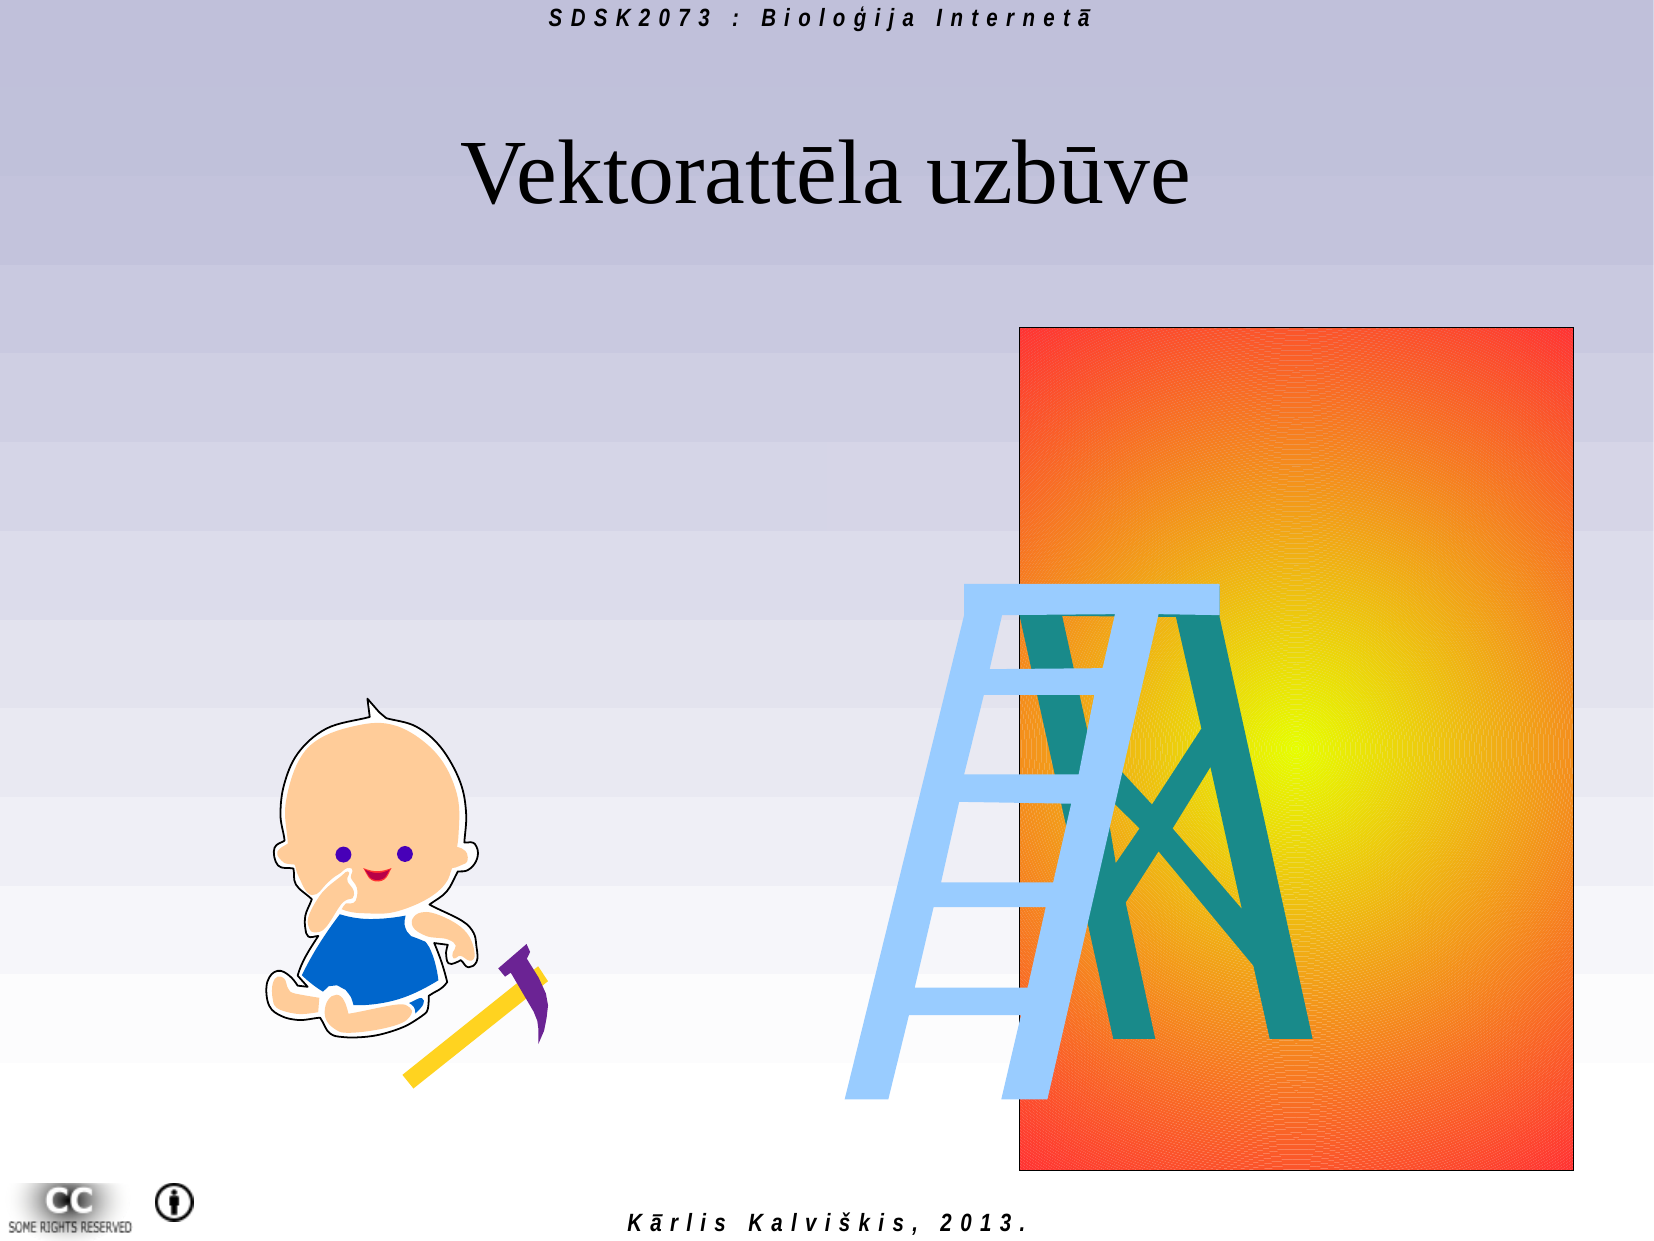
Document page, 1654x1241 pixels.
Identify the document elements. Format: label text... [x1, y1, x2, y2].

text_box [266, 698, 478, 1038]
text_box [402, 943, 549, 1089]
title Vektorattēla uzbūve [29, 49, 1625, 296]
picture [0, 0, 1654, 1241]
text_box [844, 327, 1574, 1171]
